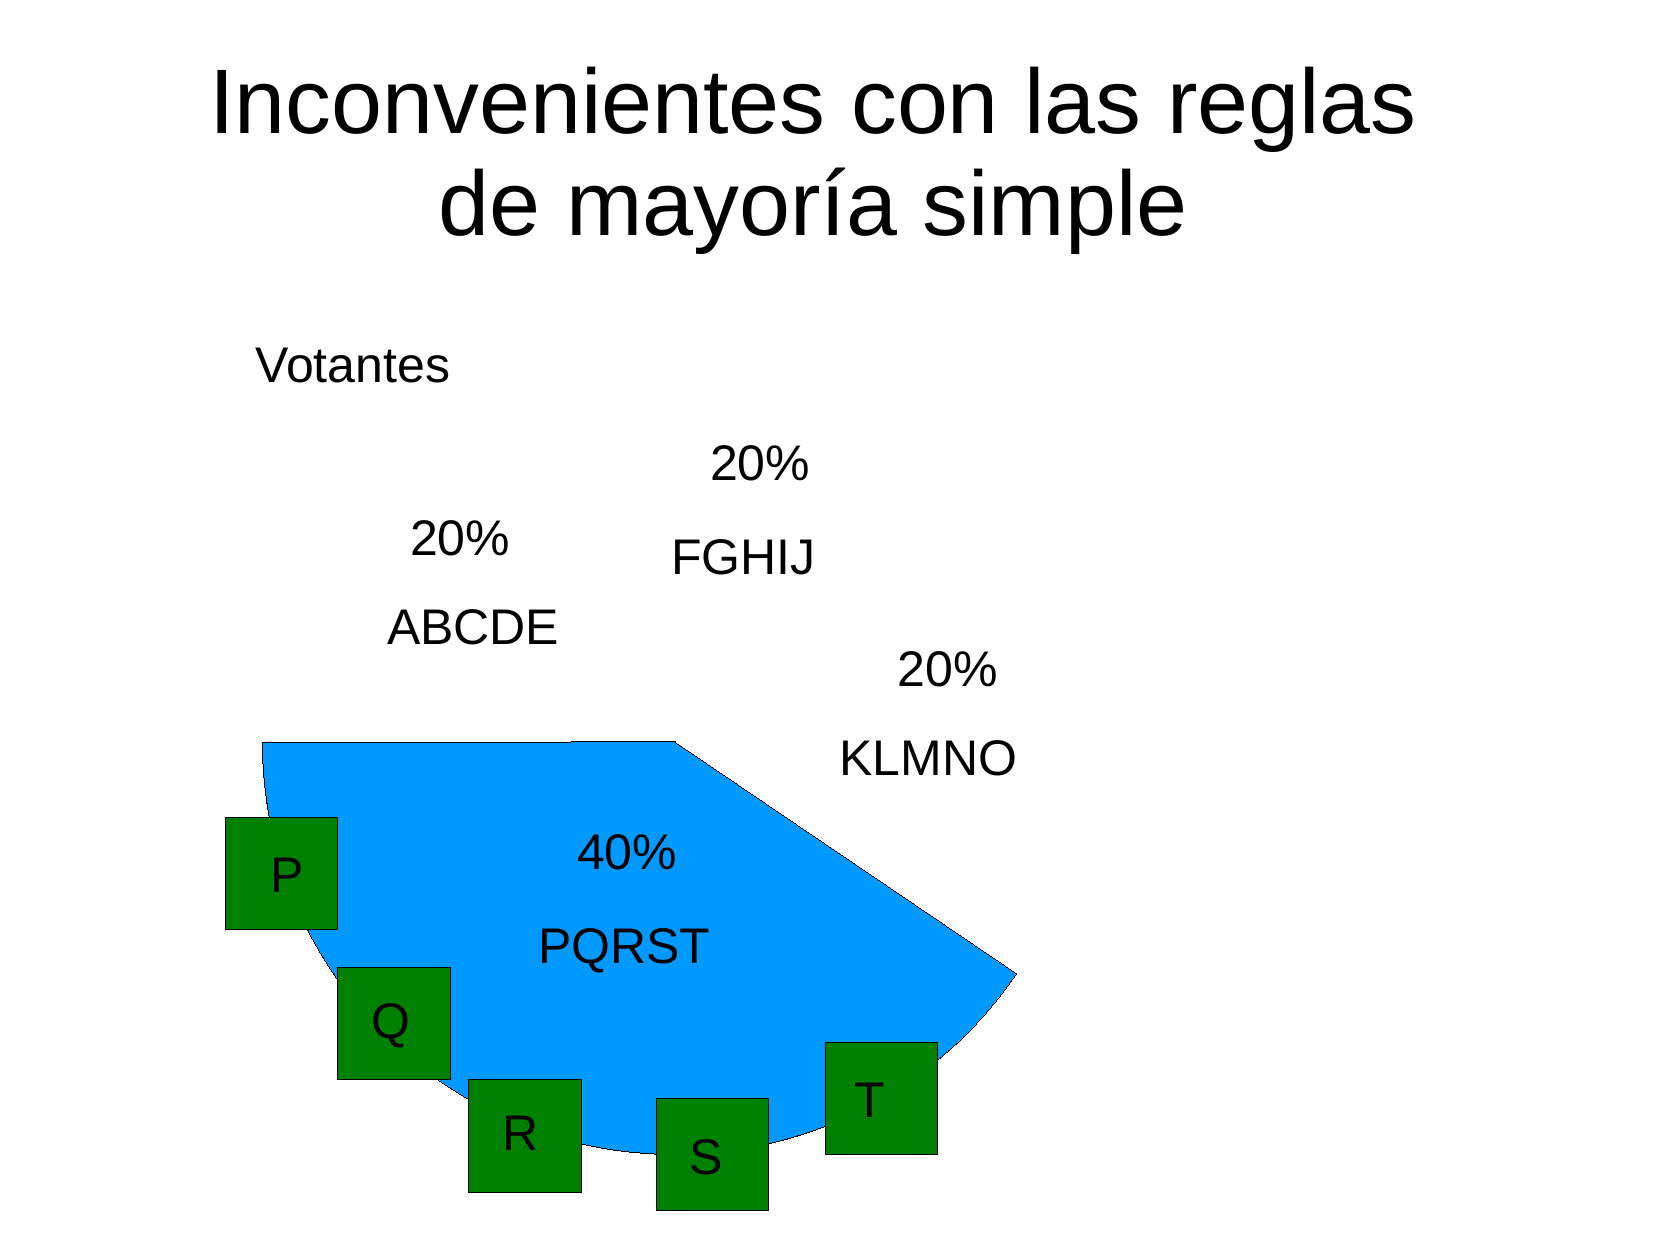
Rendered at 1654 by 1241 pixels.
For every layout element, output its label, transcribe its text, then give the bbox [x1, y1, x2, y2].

text_box PQRST [523, 910, 726, 982]
text_box ABCDE [372, 592, 575, 663]
text_box Votantes [241, 329, 466, 401]
text_box Q [356, 985, 425, 1057]
text_box KLMNO [825, 723, 1033, 794]
text_box 20% [882, 633, 1013, 705]
title Inconvenientes con las reglas de mayoría simple [82, 49, 1571, 257]
text_box 40% [562, 817, 693, 888]
text_box 20% [395, 502, 526, 574]
text_box [225, 741, 1017, 1211]
text_box R [487, 1098, 554, 1169]
text_box 20% [695, 427, 826, 499]
text_box S [675, 1121, 738, 1193]
text_box FGHIJ [656, 521, 831, 593]
text_box T [839, 1065, 901, 1136]
text_box P [255, 840, 319, 911]
